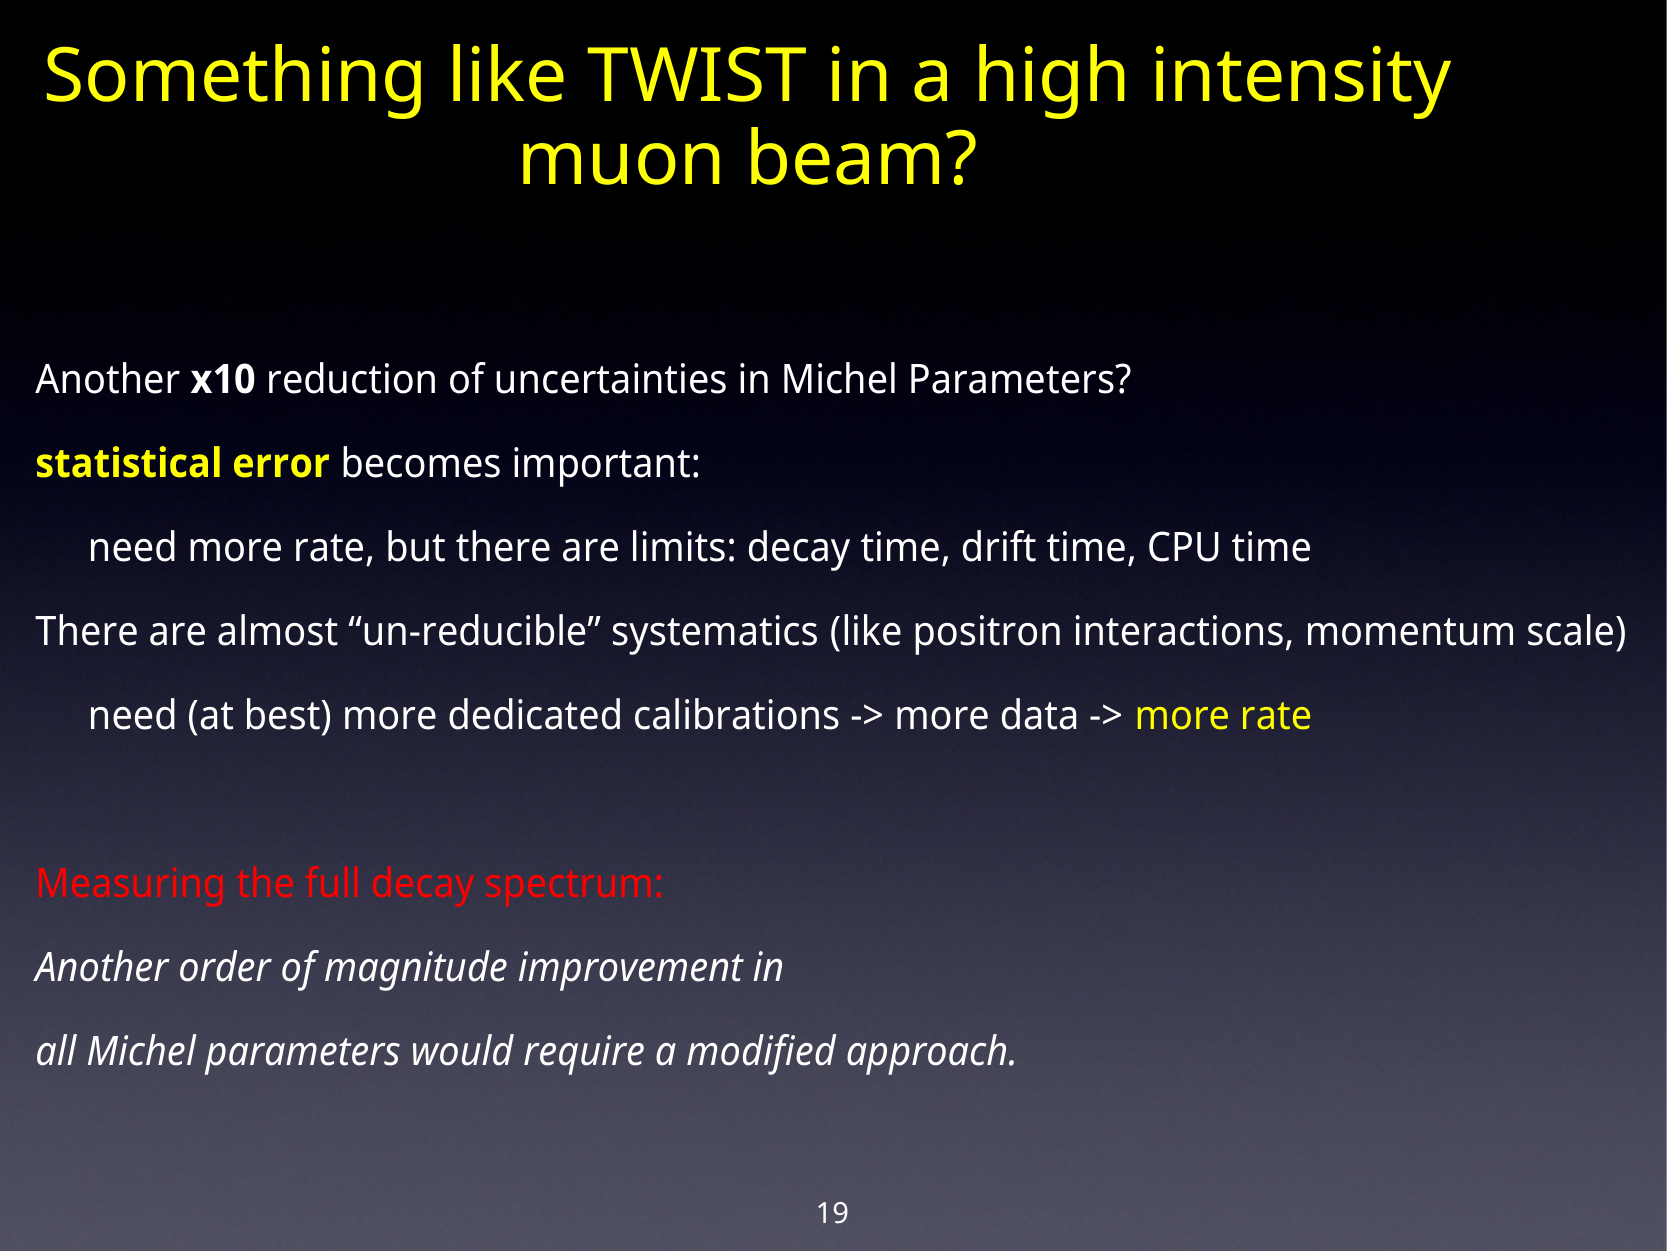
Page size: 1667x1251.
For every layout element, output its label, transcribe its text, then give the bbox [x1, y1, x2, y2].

text_box <number> [810, 1189, 855, 1236]
picture [0, 0, 1667, 1251]
text_box Another x10 reduction of uncertainties in Michel Parameters? statistical error becomes important: need more rate, but there are limits: decay time, drift time, CPU time There are almost “un-reducible” systematics (like positron interactions, momentum scale) need (at best) more dedicated calibrations -> more data -> more rate Measuring the full decay spectrum: Another order of magnitude improvement in all Michel parameters would require a modified approach. [35, 357, 1632, 1171]
text_box Something like TWIST in a high intensity muon beam? [43, 25, 1667, 211]
